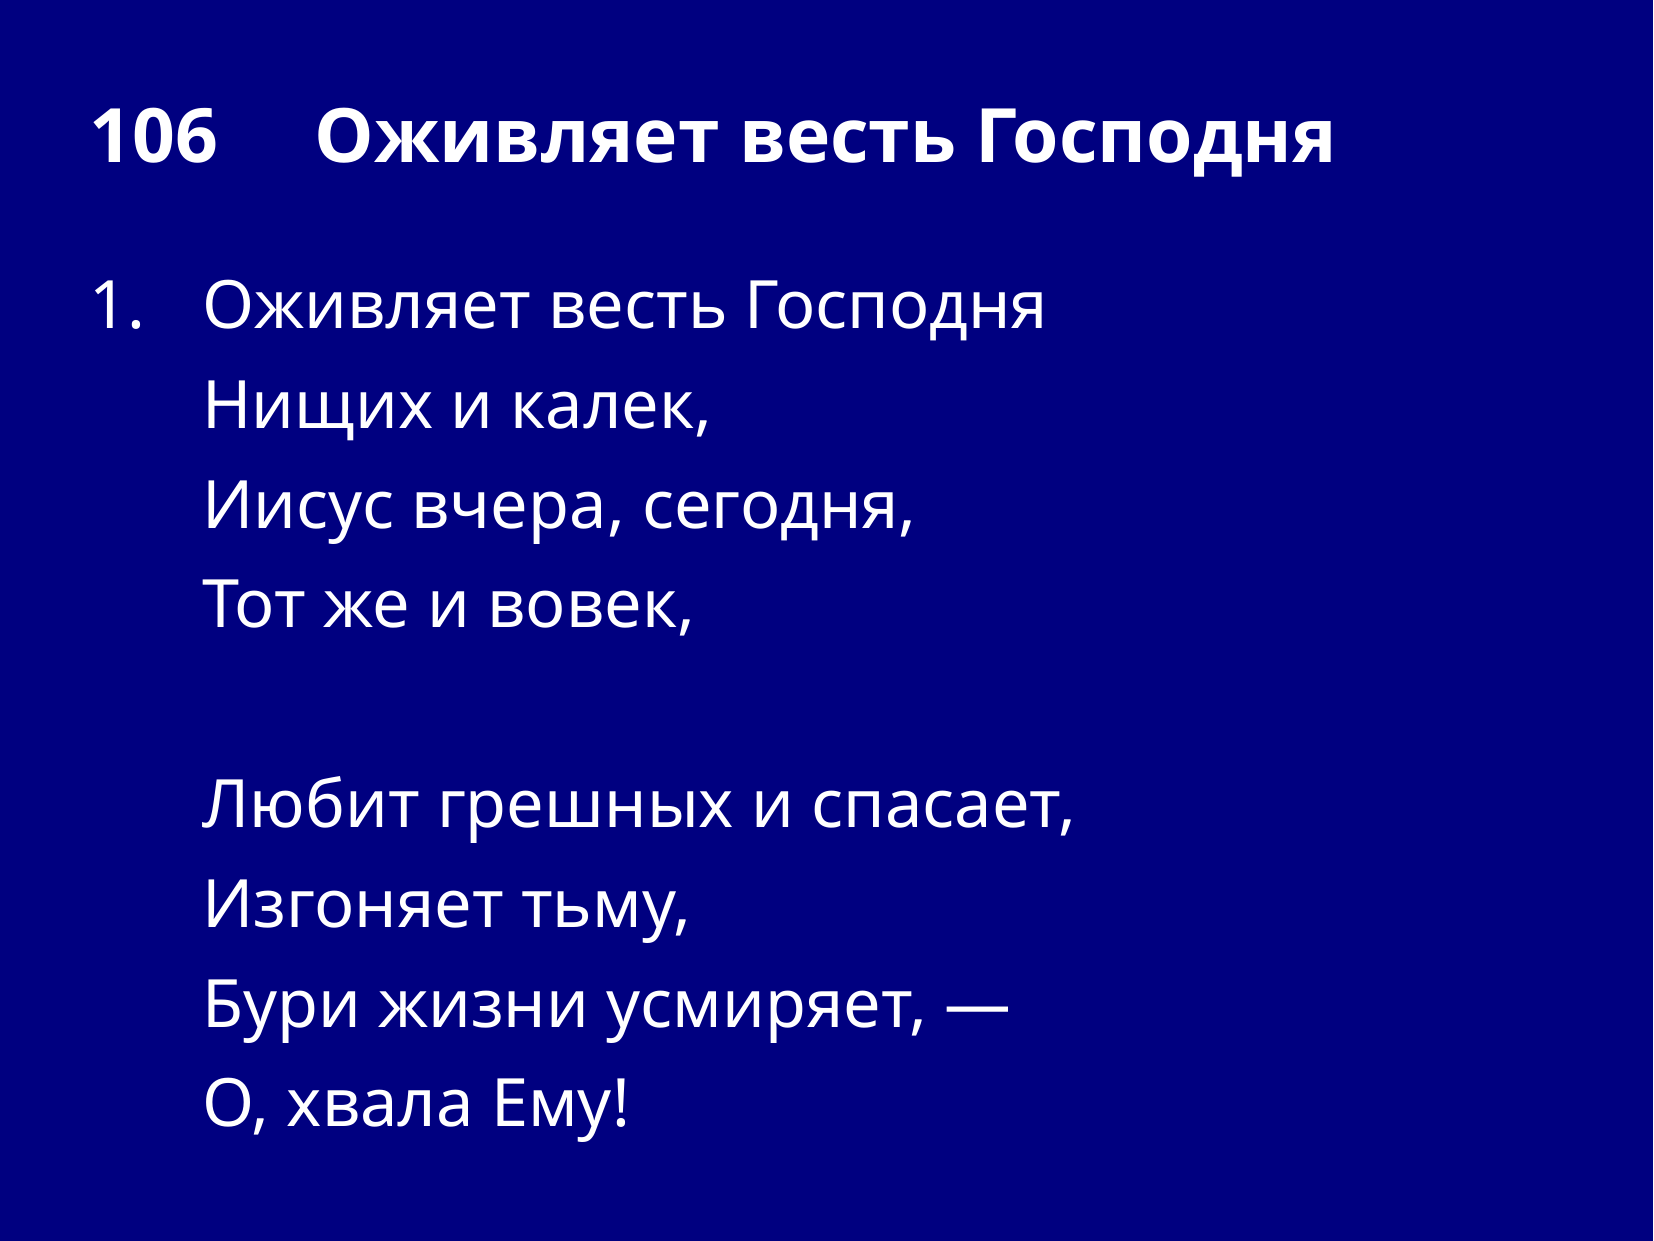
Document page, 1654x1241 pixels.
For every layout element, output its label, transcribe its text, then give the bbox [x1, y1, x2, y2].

text_box 106 Оживляет весть Господня [75, 75, 1576, 188]
text_box 1. Оживляет весть Господня Нищих и калек, Иисус вчера, сегодня, Тот же и вовек, Любит грешных и спасает, Изгоняет тьму, Бури жизни усмиряет, — О, хвала Ему! [75, 188, 1576, 1163]
